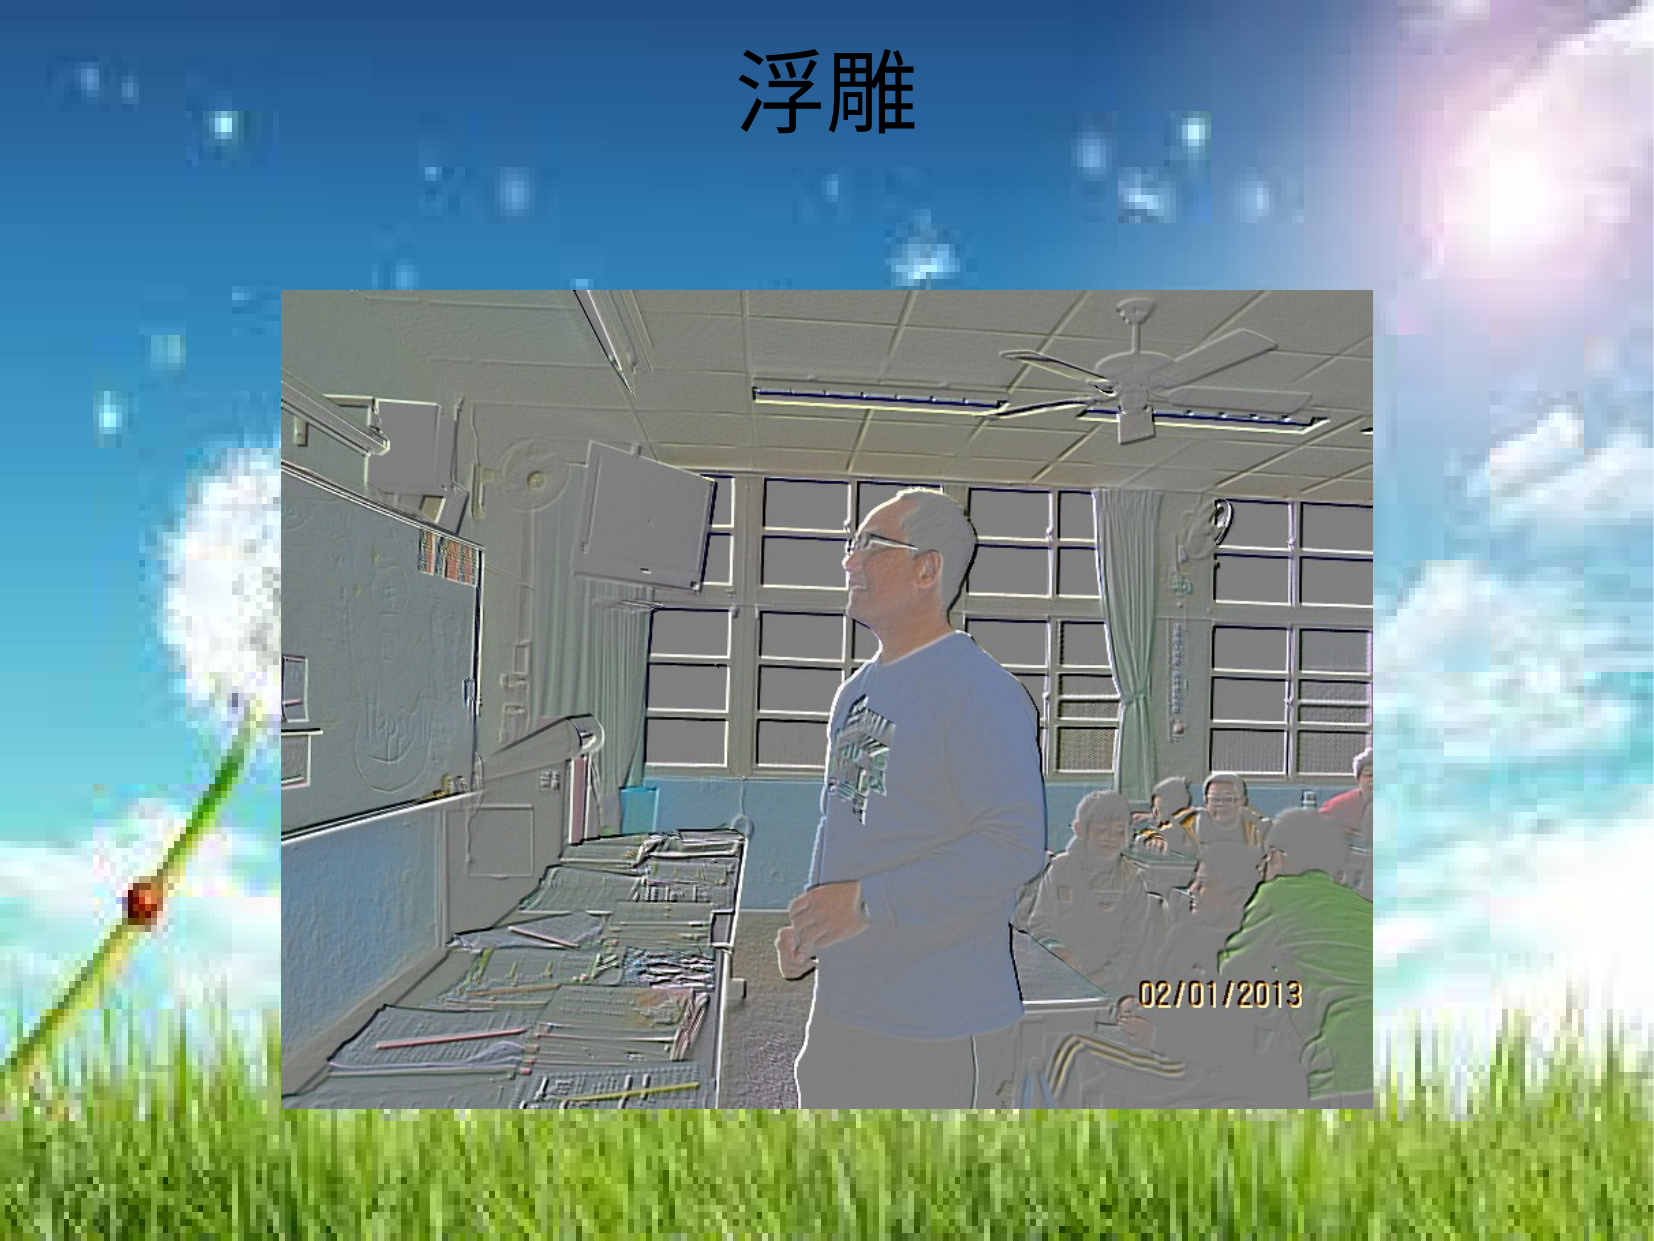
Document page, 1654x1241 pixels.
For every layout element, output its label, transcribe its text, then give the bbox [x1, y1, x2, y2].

title 浮雕 [82, 31, 1571, 275]
picture [0, 0, 1654, 1241]
